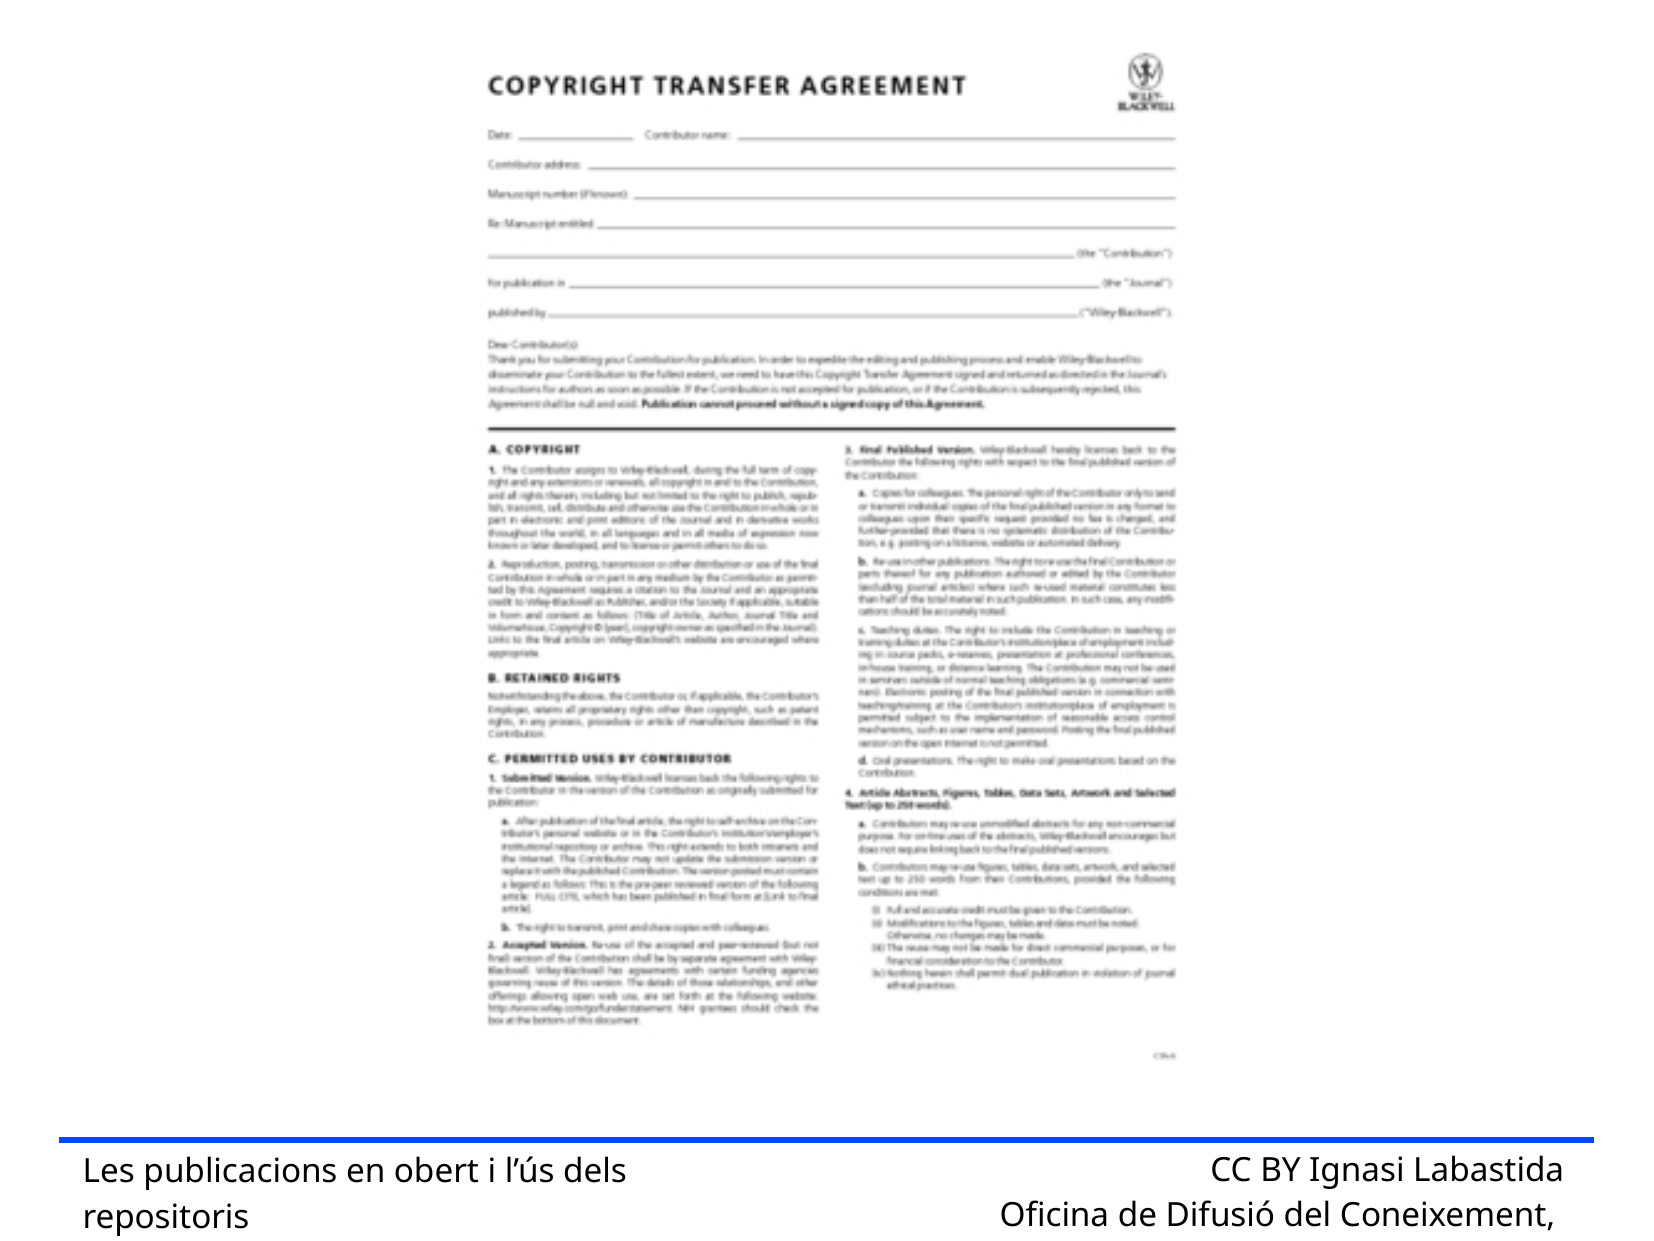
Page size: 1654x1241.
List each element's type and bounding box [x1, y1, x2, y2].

picture [417, 29, 1241, 1093]
